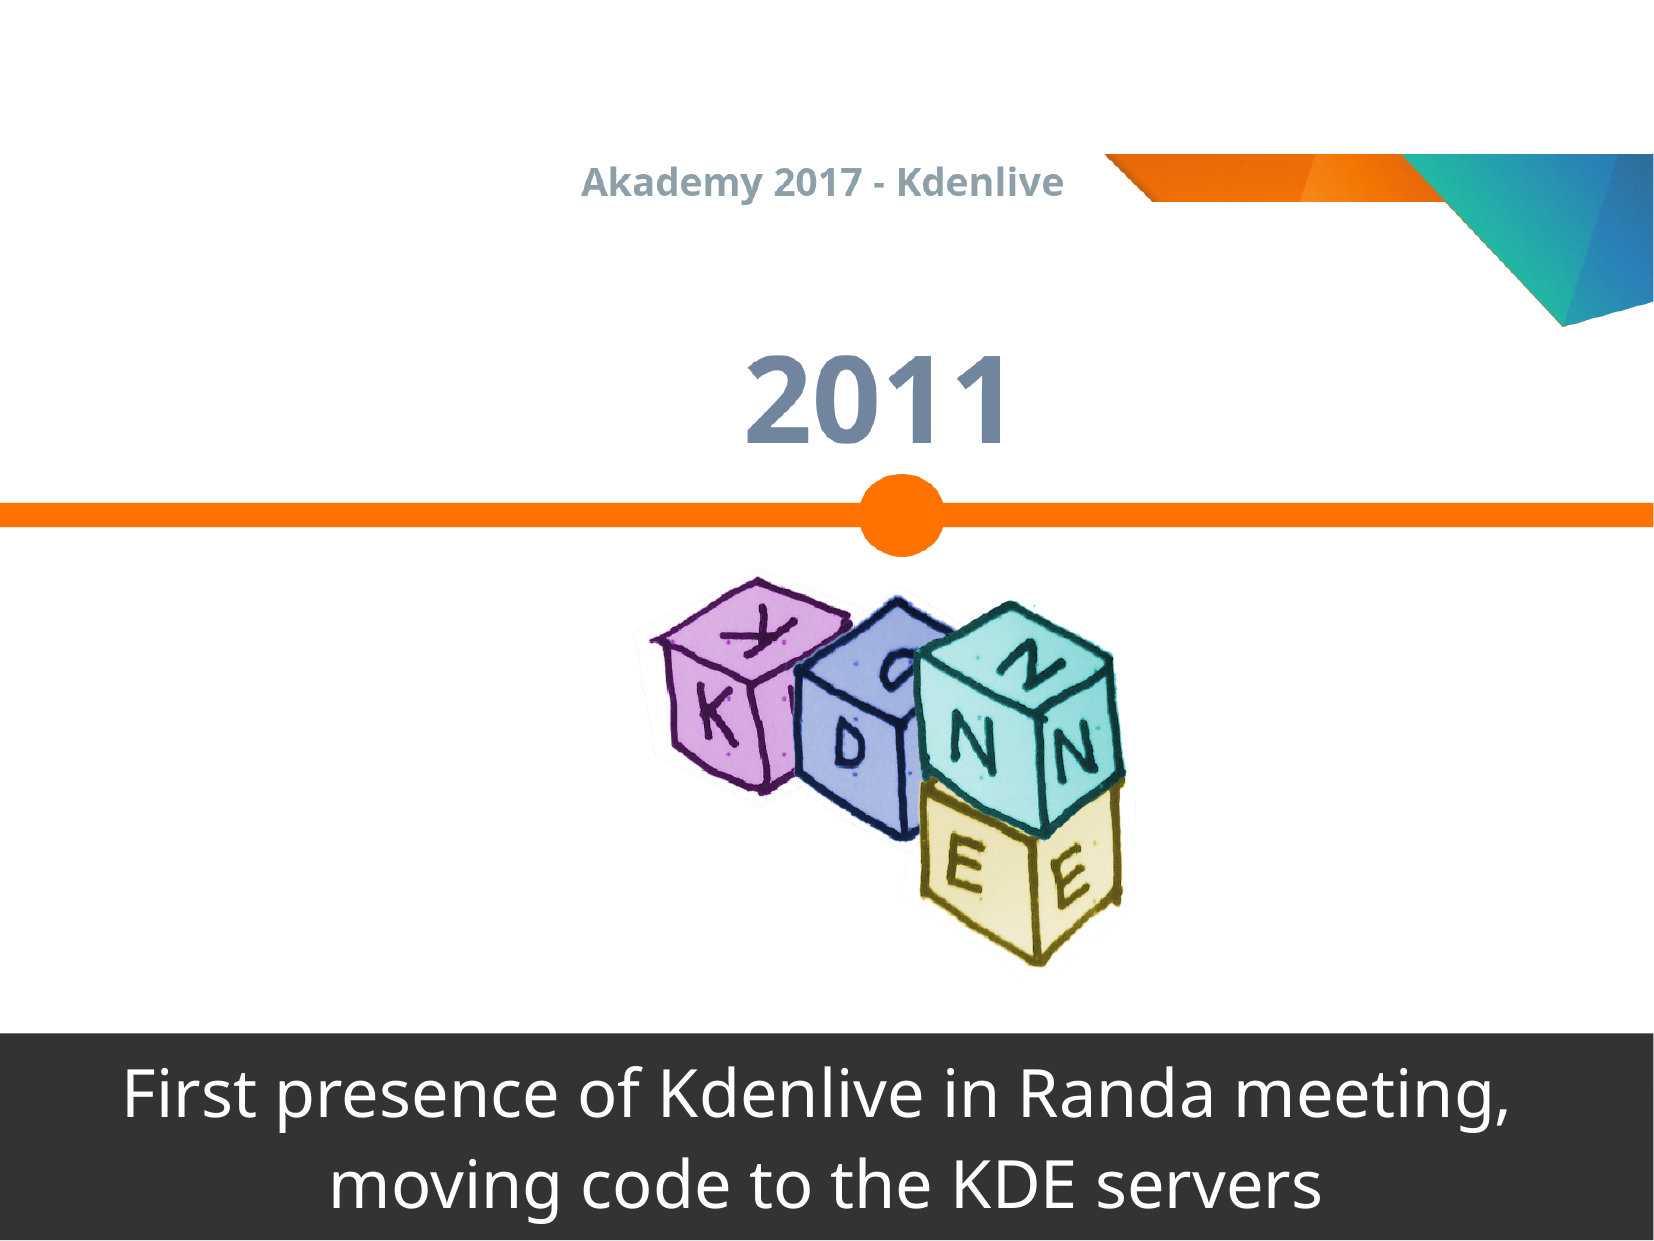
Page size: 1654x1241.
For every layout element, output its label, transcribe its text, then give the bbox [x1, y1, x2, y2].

picture [0, 154, 1654, 1033]
title First presence of Kdenlive in Randa meeting, moving code to the KDE servers [0, 1033, 1654, 1241]
